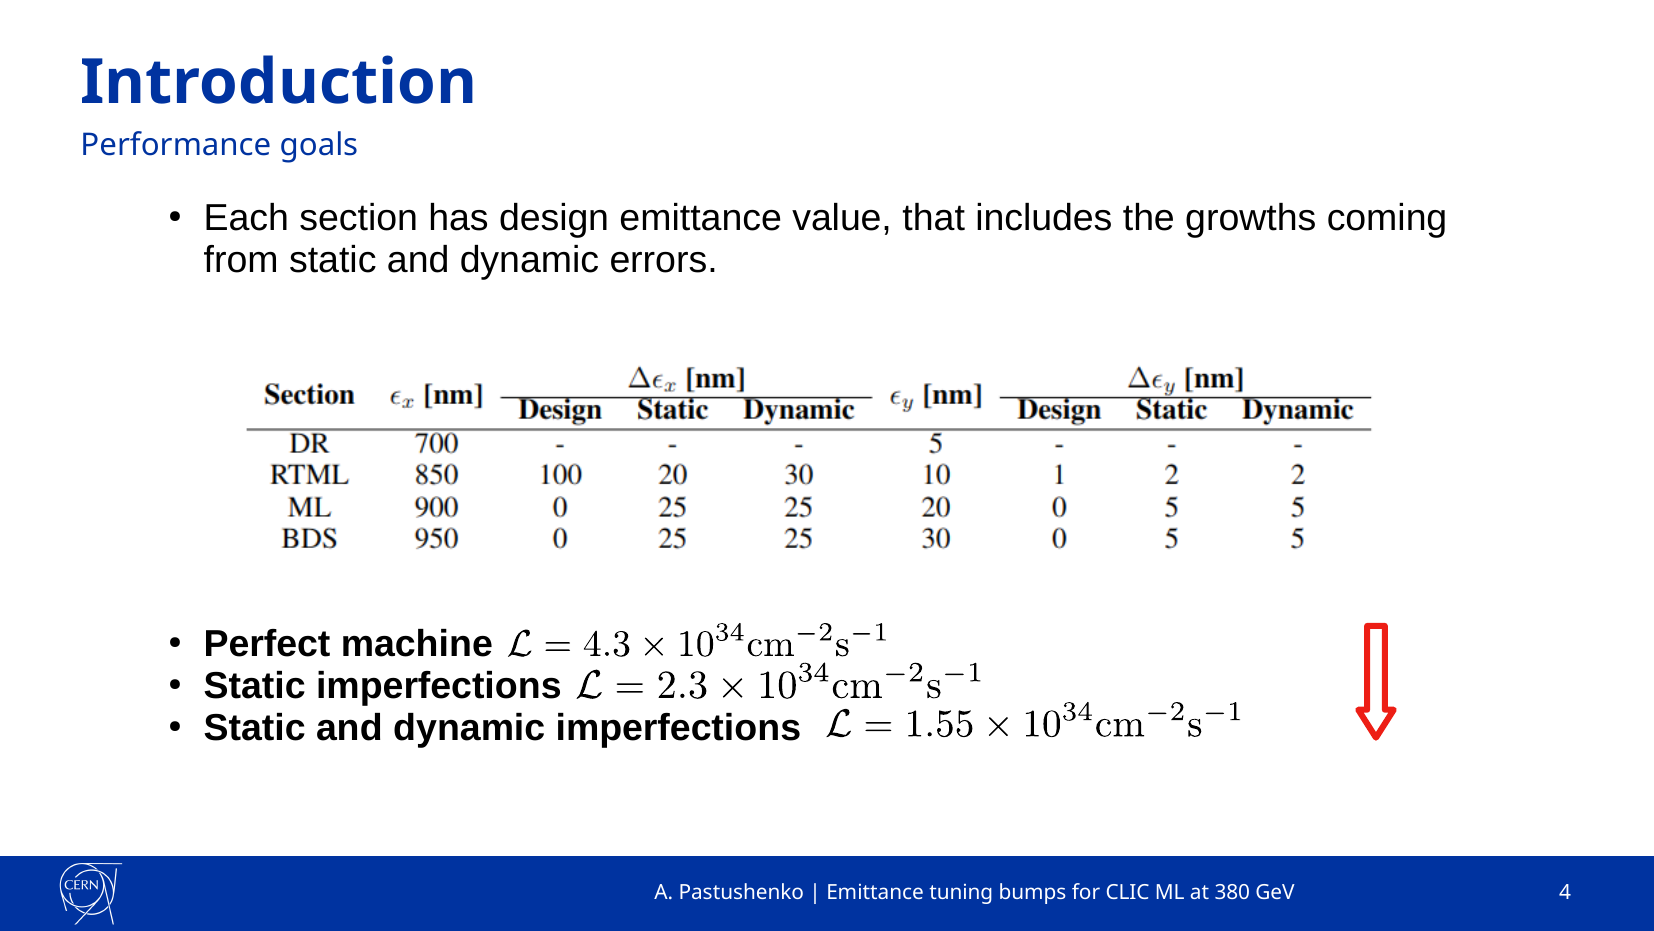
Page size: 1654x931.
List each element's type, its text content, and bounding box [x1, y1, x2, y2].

text_box Each section has design emittance value, that includes the growths coming from static and dynamic errors. [153, 188, 1465, 296]
text_box Perfect machine Static imperfections Static and dynamic imperfections [153, 615, 1323, 756]
text_box [826, 701, 1241, 738]
text_box [576, 662, 981, 699]
title Introduction Performance goals [80, 37, 1569, 147]
picture [56, 859, 127, 928]
picture [236, 336, 1393, 567]
text_box [507, 622, 886, 657]
